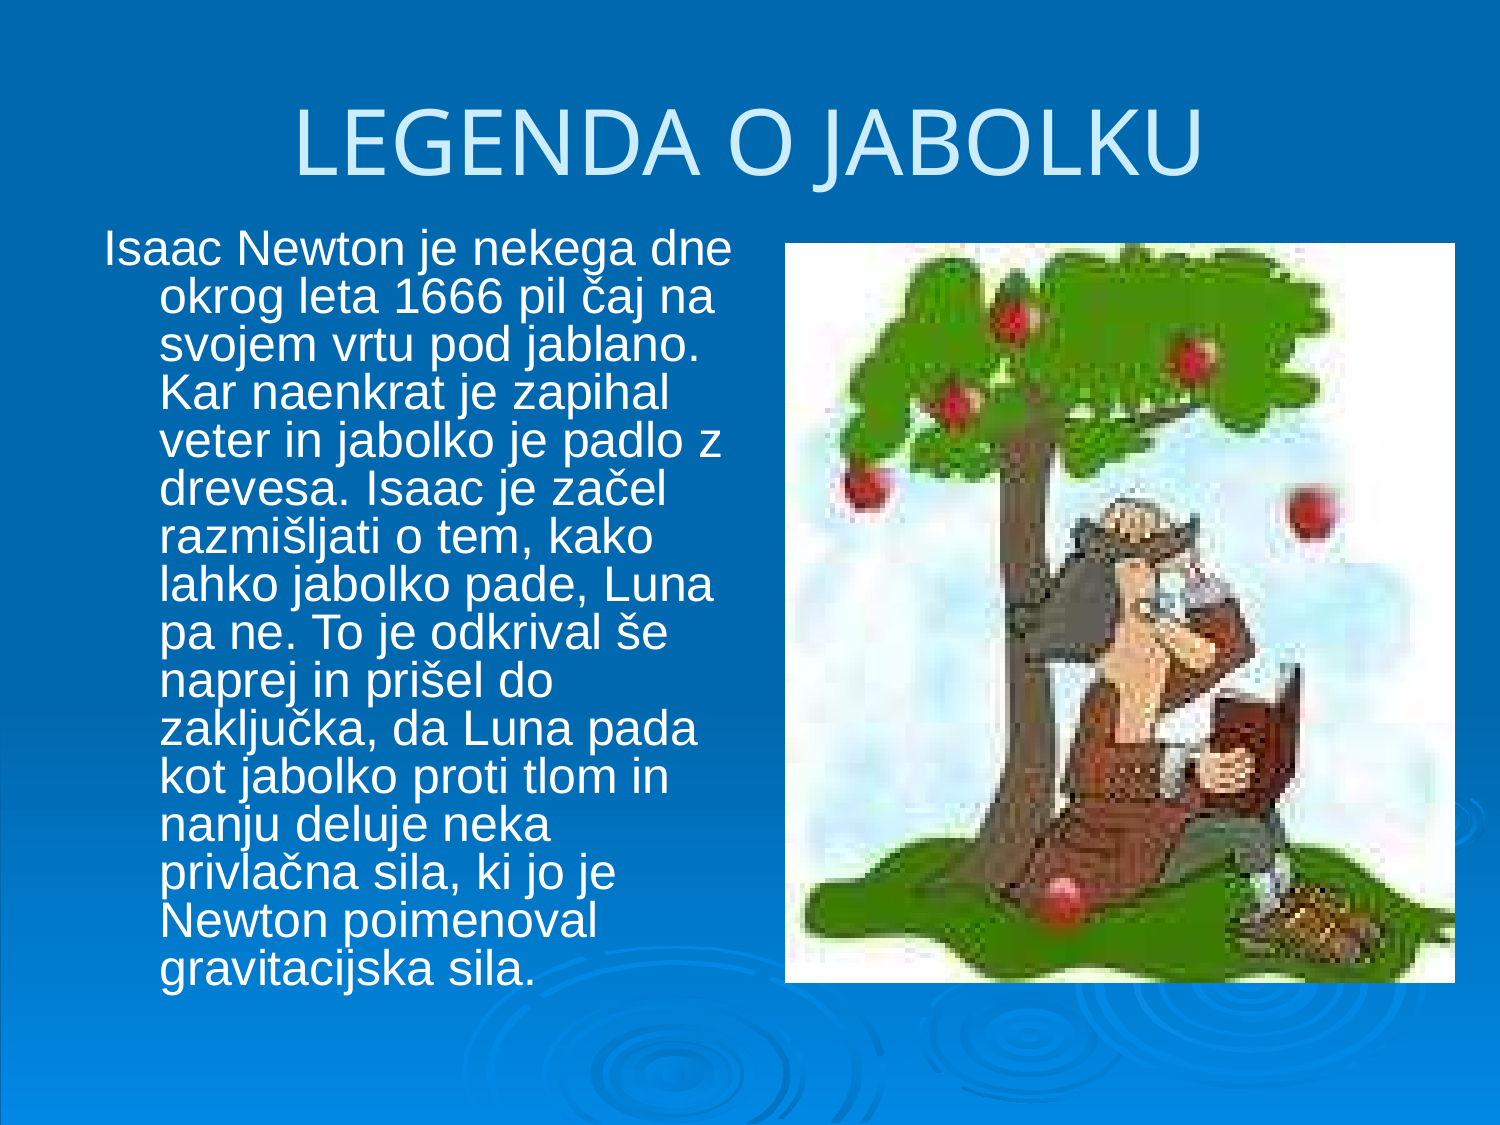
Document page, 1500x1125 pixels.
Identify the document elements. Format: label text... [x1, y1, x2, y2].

picture [785, 243, 1455, 983]
title LEGENDA O JABOLKU [75, 45, 1425, 233]
list Isaac Newton je nekega dne okrog leta 1666 pil čaj na svojem vrtu pod jablano. Kar naenkrat je zapihal veter in jabolko je padlo z drevesa. Isaac je začel razmišljati o tem, kako lahko jabolko pade, Luna pa ne. To je odkrival še naprej in prišel do zaključka, da Luna pada kot jabolko proti tlom in nanju deluje neka privlačna sila, ki jo je Newton poimenoval gravitacijska sila. [88, 220, 764, 1071]
